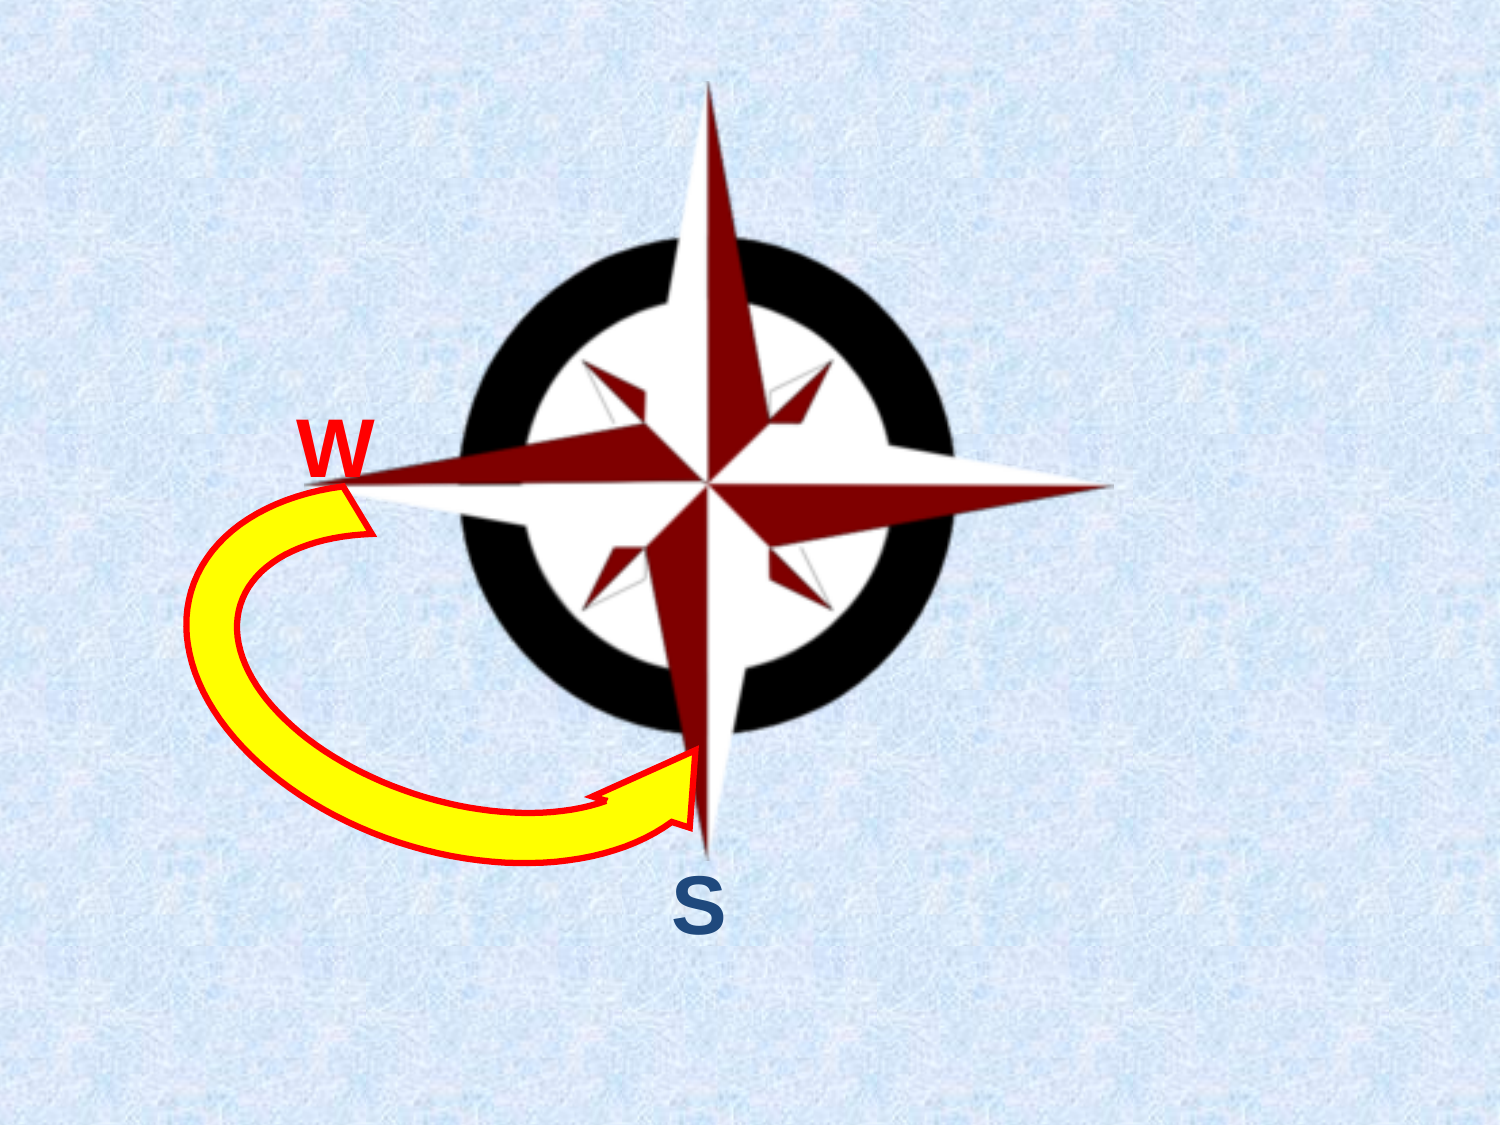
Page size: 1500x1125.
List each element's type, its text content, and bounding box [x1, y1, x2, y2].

text_box S [656, 843, 774, 960]
text_box [186, 502, 696, 864]
picture [0, 0, 1500, 1125]
text_box W [281, 386, 399, 503]
